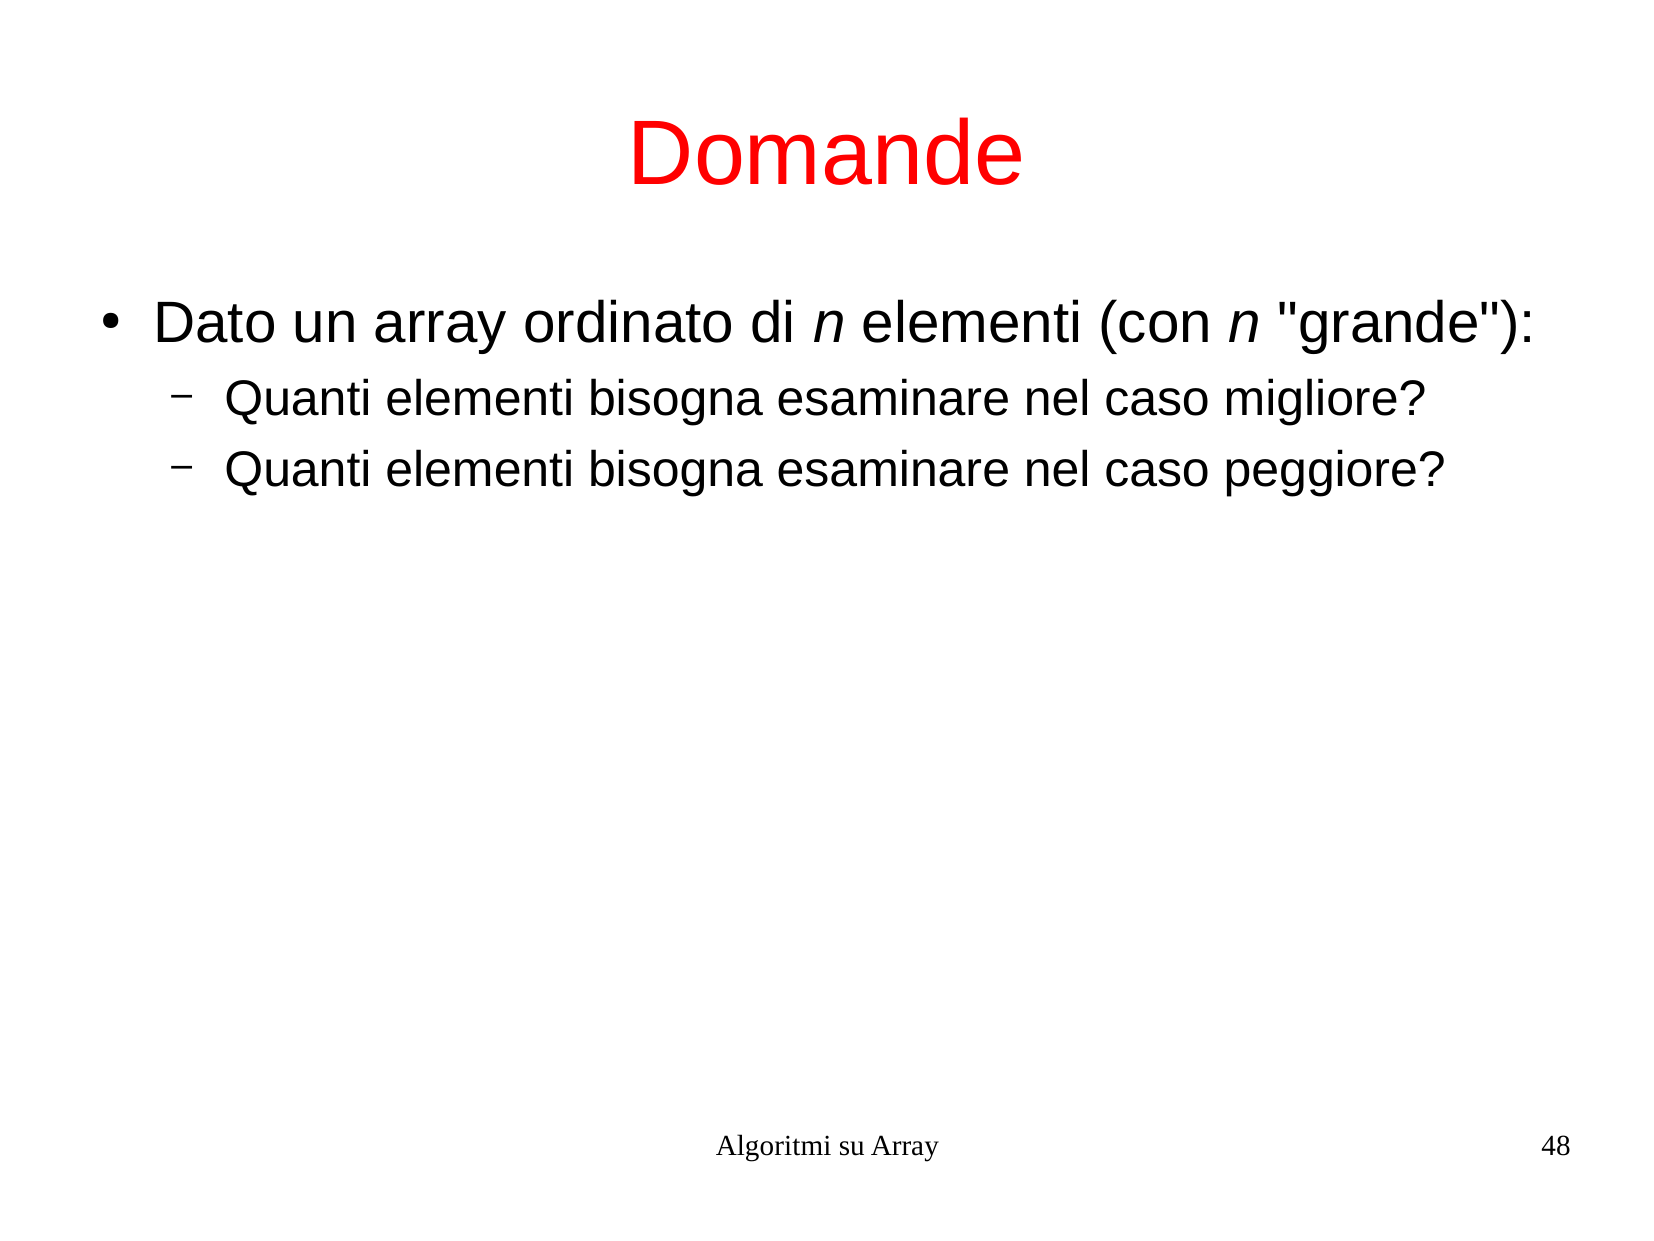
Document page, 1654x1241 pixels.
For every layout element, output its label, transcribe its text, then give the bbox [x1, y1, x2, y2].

list Dato un array ordinato di n elementi (con n "grande"): Quanti elementi bisogna esaminare nel caso migliore? Quanti elementi bisogna esaminare nel caso peggiore? [82, 290, 1571, 1088]
title Domande [82, 49, 1571, 257]
